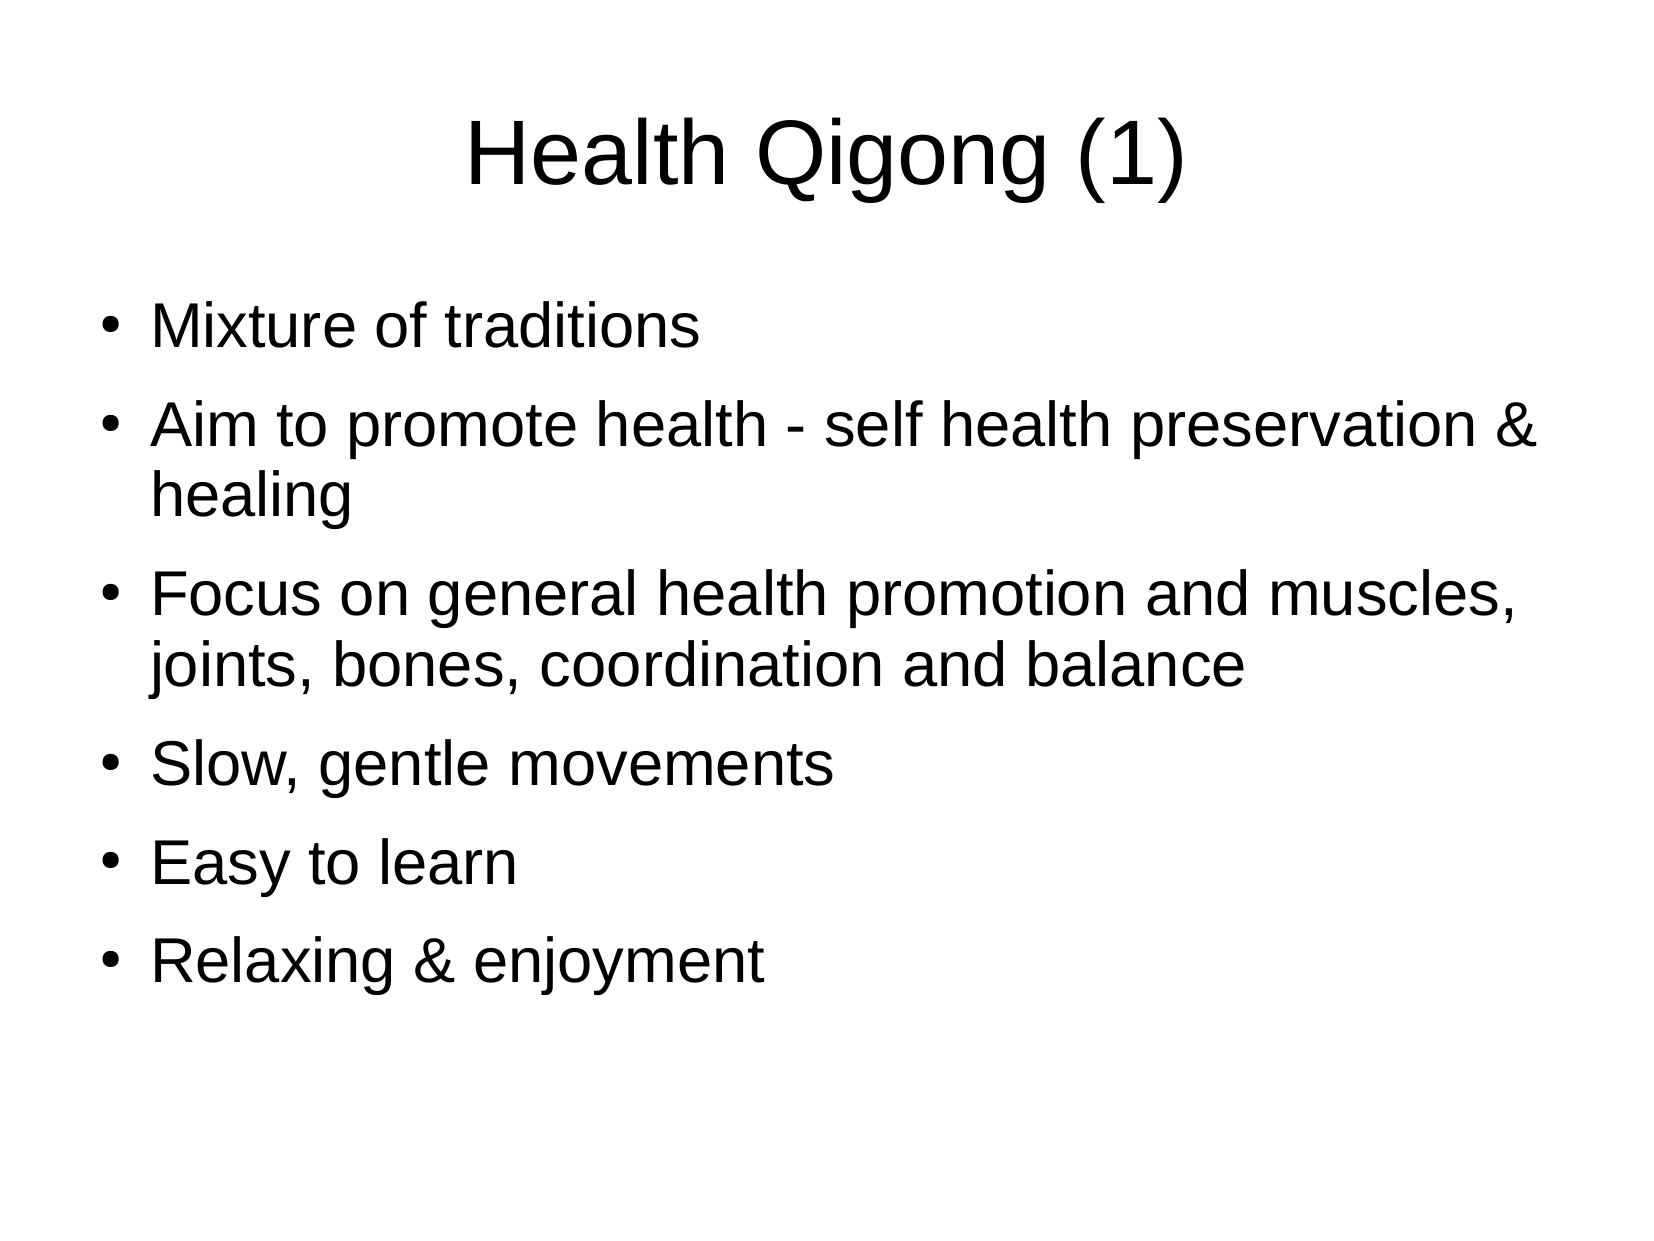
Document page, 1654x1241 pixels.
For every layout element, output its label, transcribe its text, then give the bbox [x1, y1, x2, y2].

title Health Qigong (1) [82, 49, 1571, 257]
list Mixture of traditions Aim to promote health - self health preservation & healing Focus on general health promotion and muscles, joints, bones, coordination and balance Slow, gentle movements Easy to learn Relaxing & enjoyment [82, 290, 1571, 1010]
